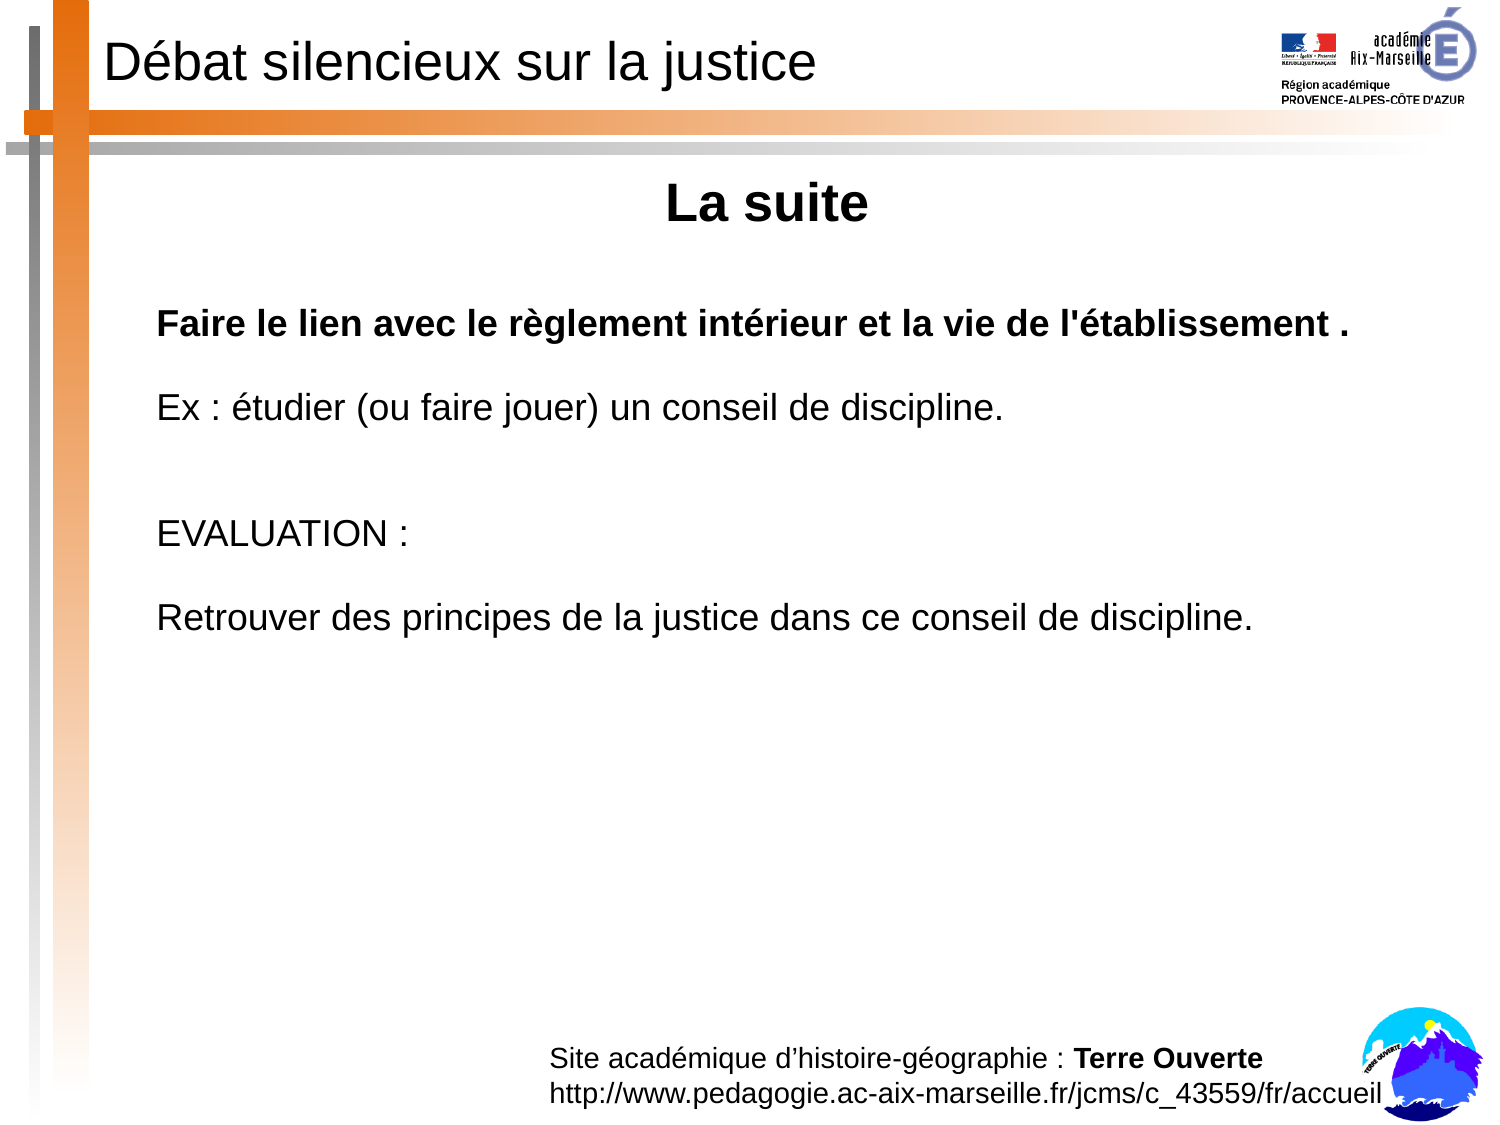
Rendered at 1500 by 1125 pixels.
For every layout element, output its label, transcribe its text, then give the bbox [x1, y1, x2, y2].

text_box Faire le lien avec le règlement intérieur et la vie de l'établissement . Ex : étudier (ou faire jouer) un conseil de discipline. EVALUATION : Retrouver des principes de la justice dans ce conseil de discipline. [141, 295, 1465, 910]
text_box La suite [165, 165, 1371, 243]
text_box Débat silencieux sur la justice [88, 23, 1182, 99]
text_box Site académique d’histoire-géographie : Terre Ouverte http://www.pedagogie.ac-aix-marseille.fr/jcms/c_43559/fr/accueil [534, 1031, 1399, 1117]
picture [1360, 1006, 1484, 1122]
text_box [5, 0, 1454, 1121]
picture [1269, 0, 1484, 114]
